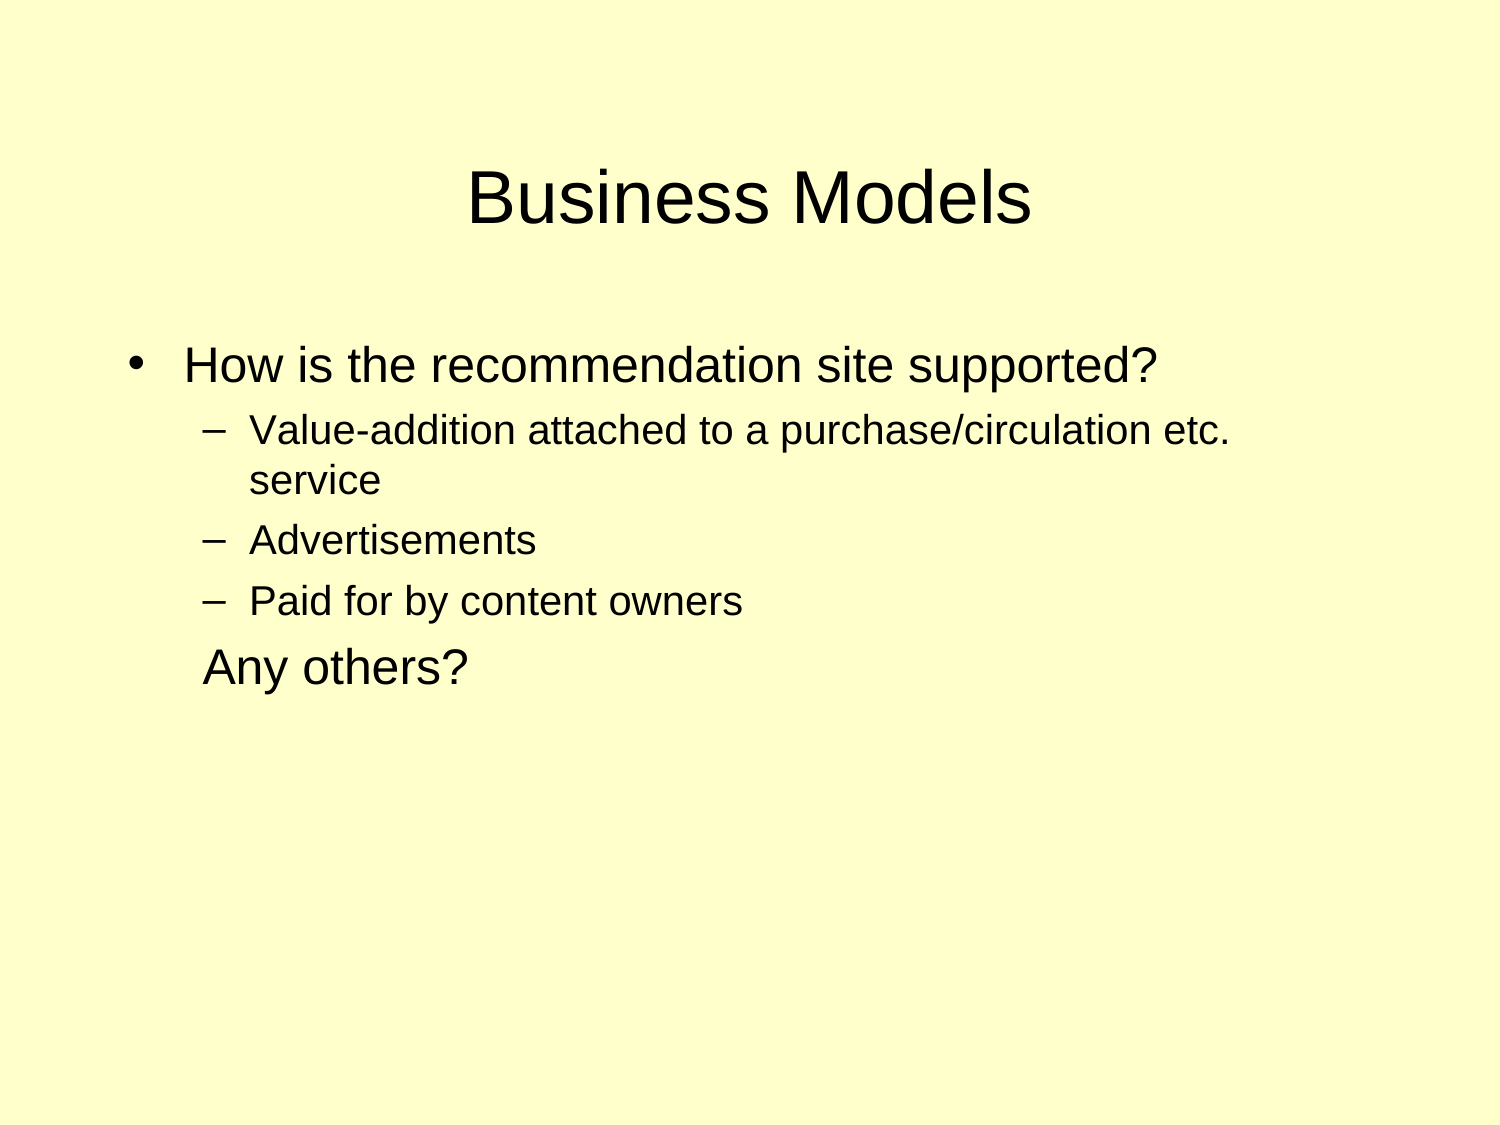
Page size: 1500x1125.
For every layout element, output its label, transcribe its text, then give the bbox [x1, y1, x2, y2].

list How is the recommendation site supported? Value-addition attached to a purchase/circulation etc. service Advertisements Paid for by content owners Any others? [112, 324, 1388, 1001]
title Business Models [112, 99, 1388, 288]
